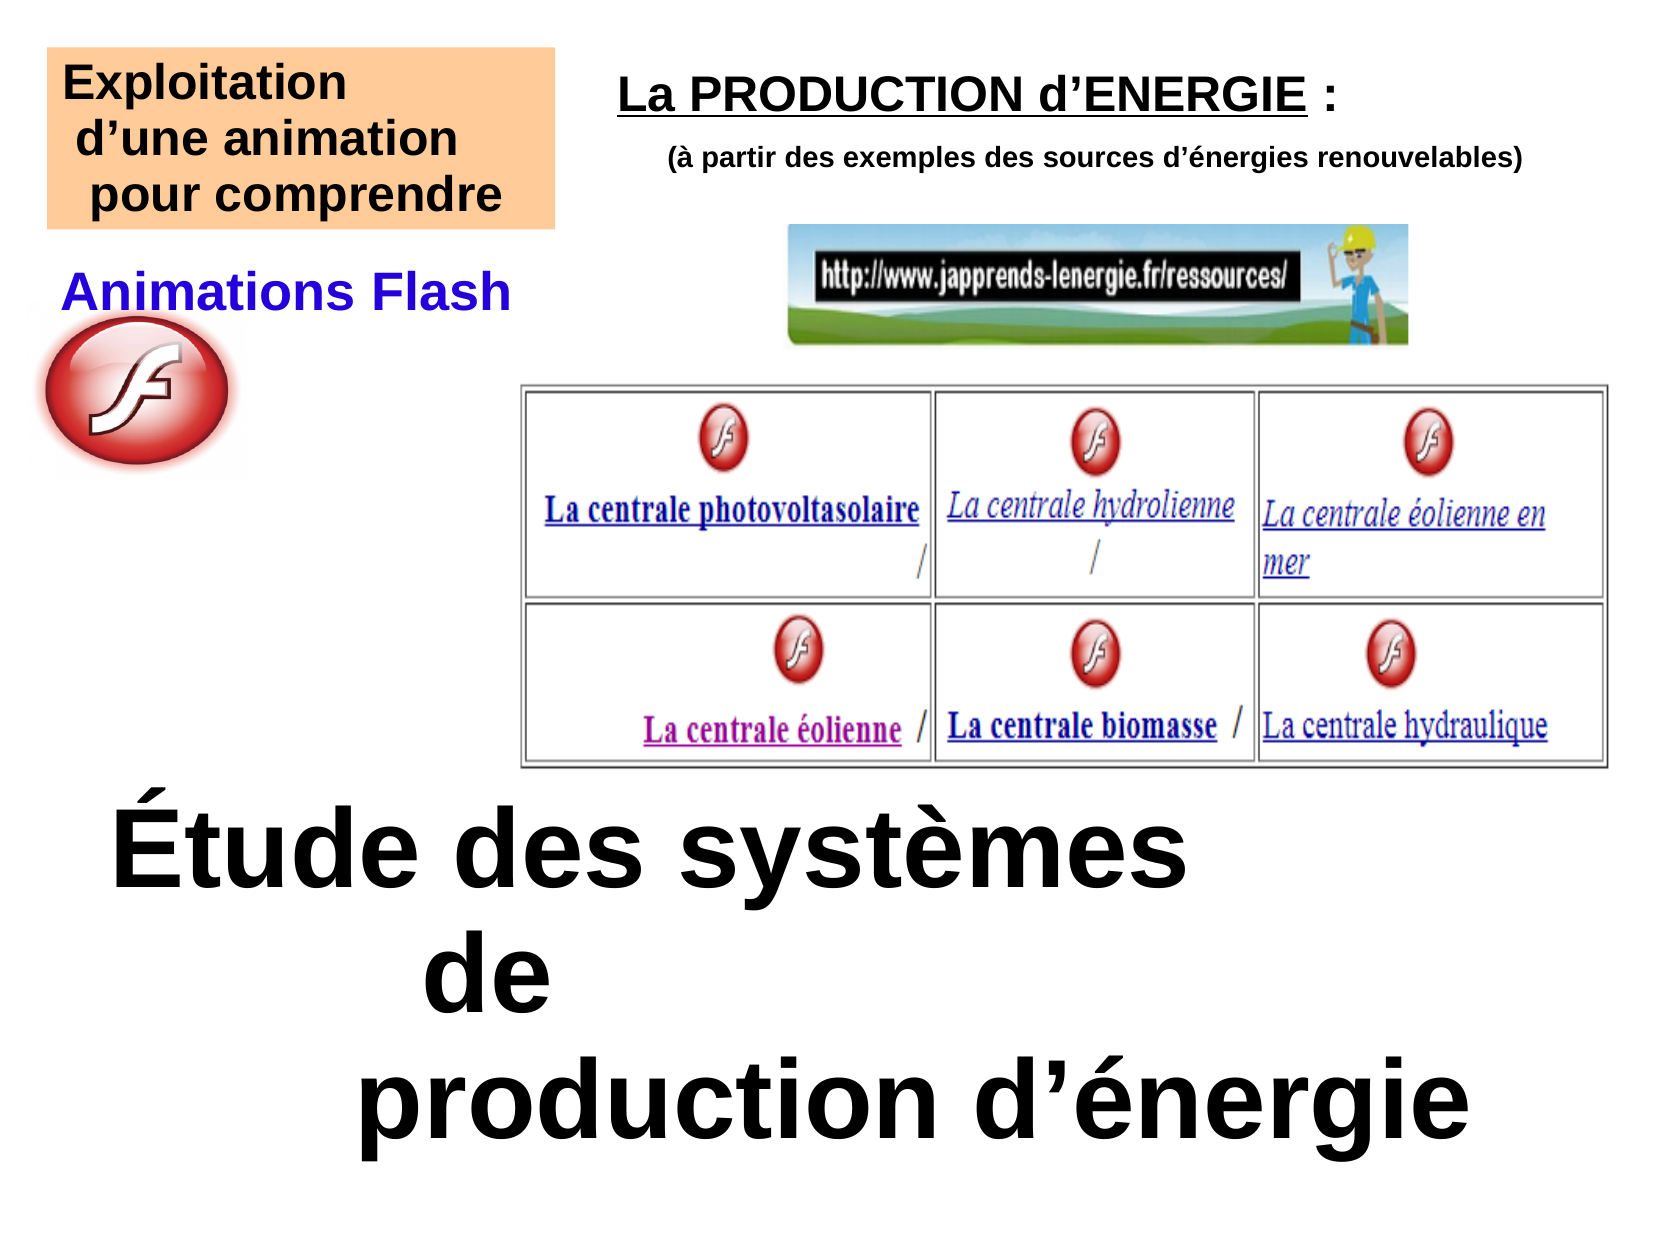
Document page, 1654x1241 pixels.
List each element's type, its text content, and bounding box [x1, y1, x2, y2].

picture [516, 224, 1618, 780]
text_box Exploitation d’une animation pour comprendre [47, 47, 556, 230]
text_box Animations Flash [46, 253, 556, 390]
picture [27, 301, 246, 479]
text_box Étude des systèmes de production d’énergie [94, 777, 1489, 1170]
text_box La PRODUCTION d’ENERGIE : (à partir des exemples des sources d’énergies renouvelables) [602, 59, 1595, 186]
